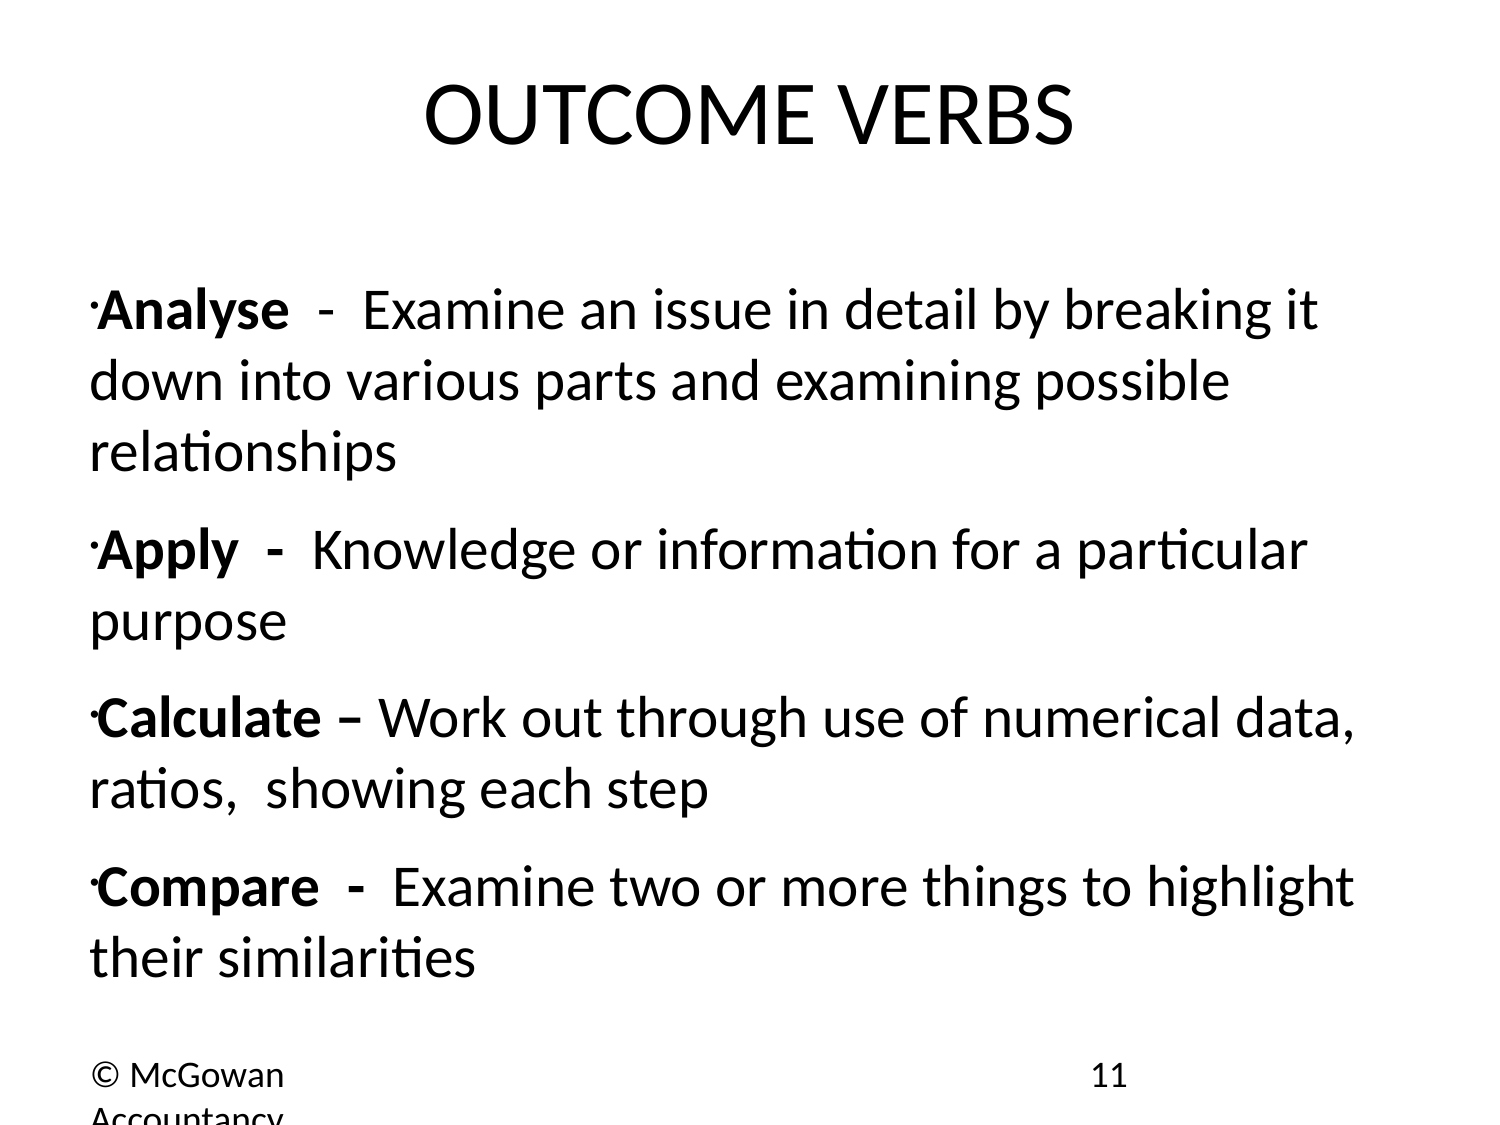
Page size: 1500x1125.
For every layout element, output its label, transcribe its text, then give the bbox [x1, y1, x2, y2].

text_box © McGowan Accountancy Services [75, 1042, 425, 1103]
text_box [1074, 1042, 1425, 1103]
title OUTCOME VERBS [75, 45, 1425, 233]
list Analyse - Examine an issue in detail by breaking it down into various parts and examining possible relationships Apply - Knowledge or information for a particular purpose Calculate – Work out through use of numerical data, ratios, showing each step Compare - Examine two or more things to highlight their similarities [75, 262, 1425, 1005]
